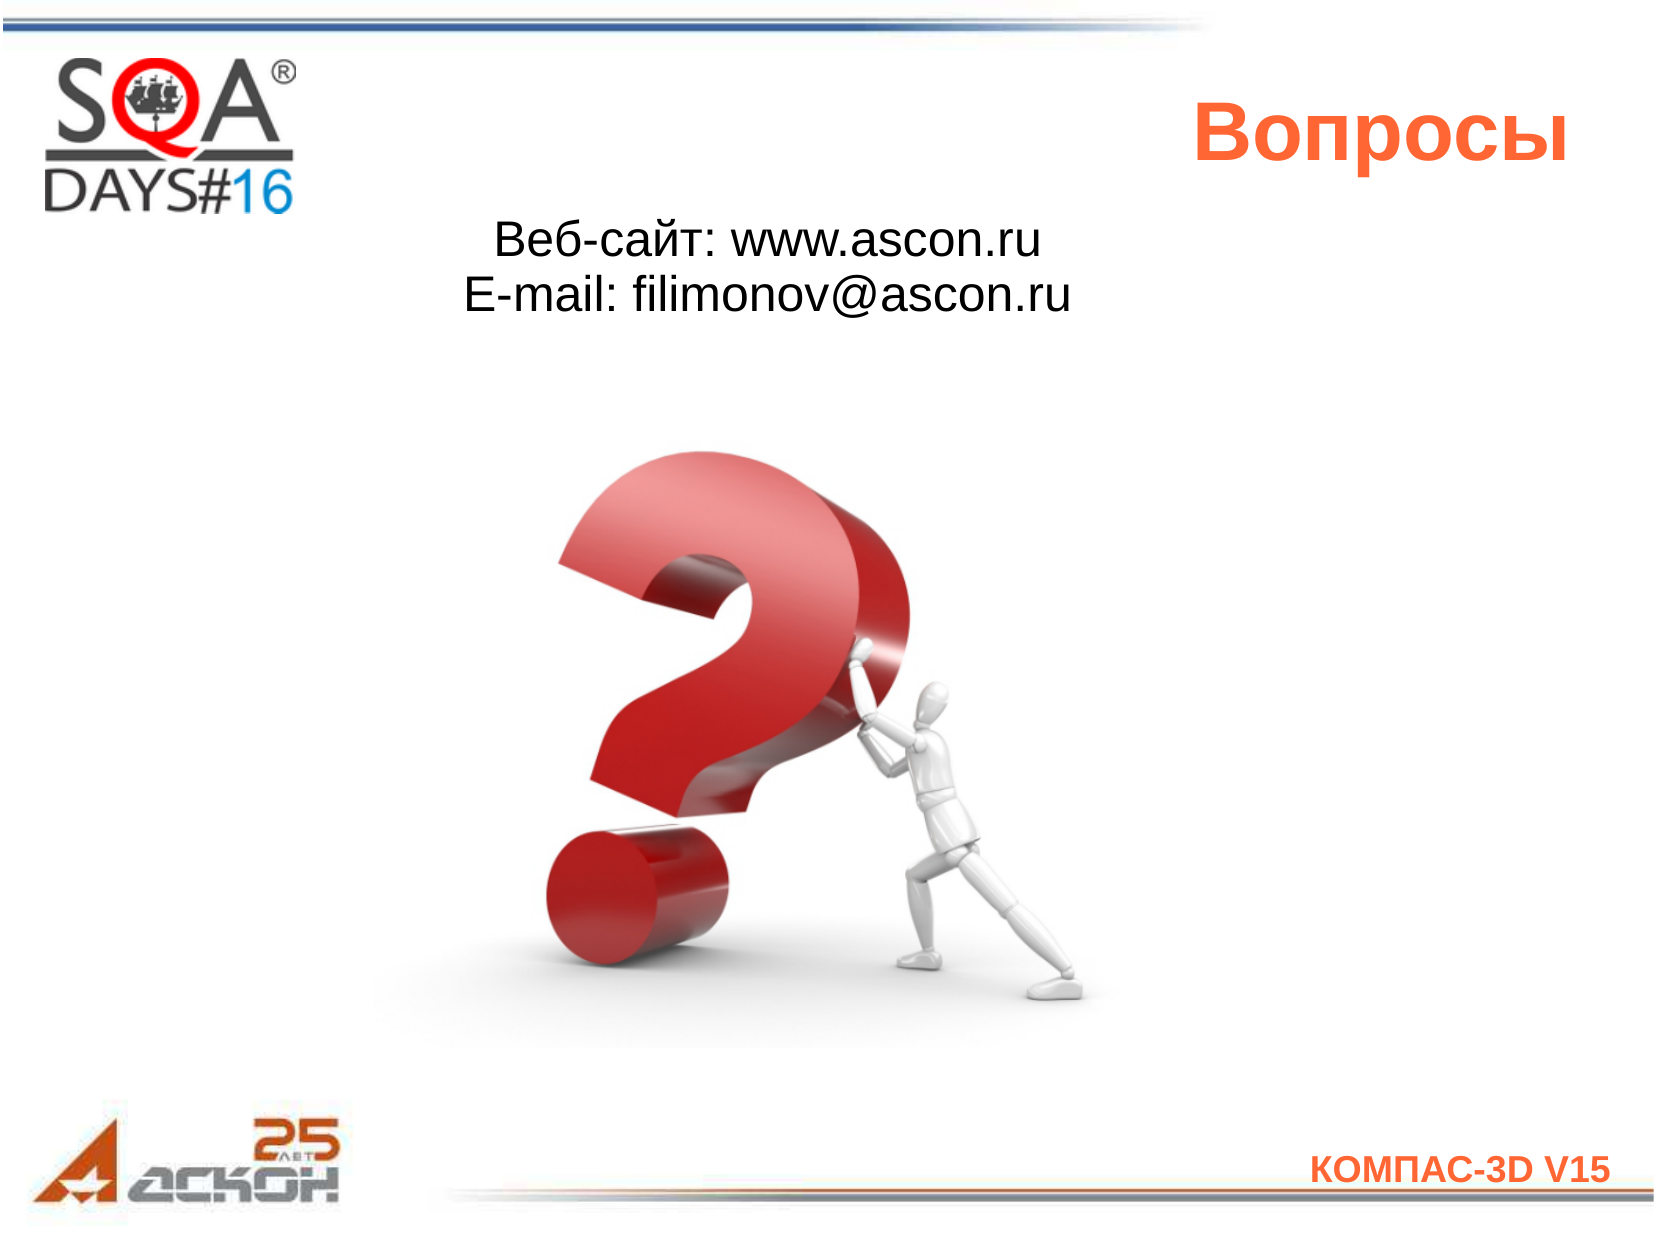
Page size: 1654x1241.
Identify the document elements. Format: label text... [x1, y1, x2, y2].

picture [3, 0, 1654, 1241]
title Вопросы [296, 82, 1571, 181]
subtitle Веб-сайт: www.ascon.ru E-mail: filimonov@ascon.ru [23, 155, 1512, 378]
